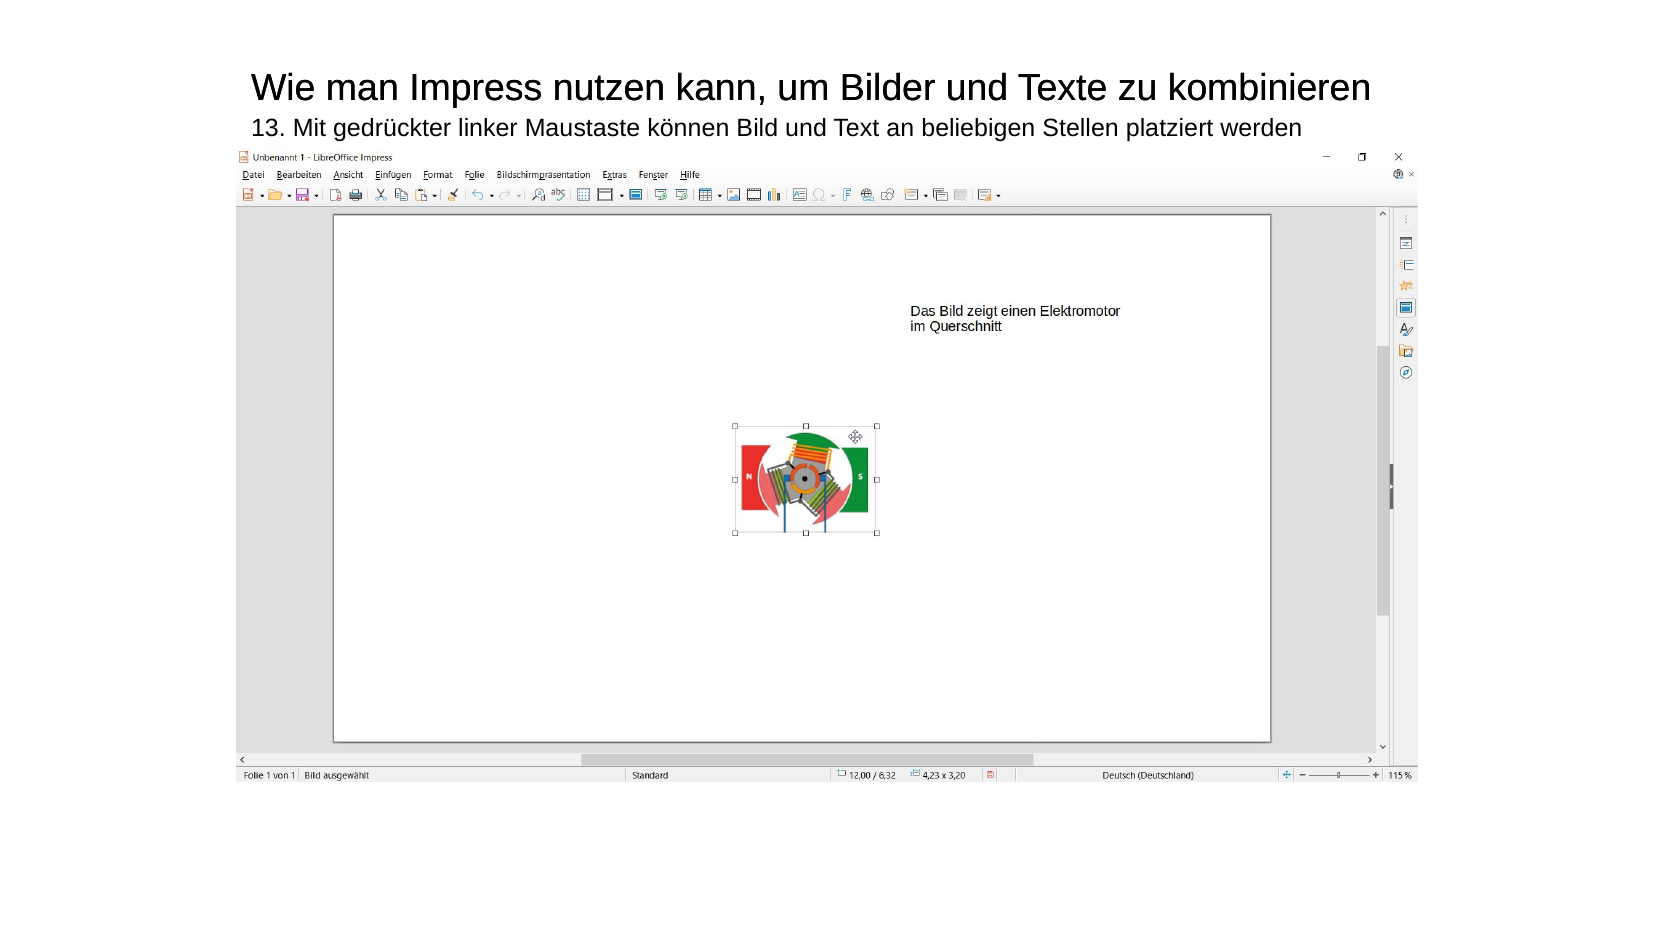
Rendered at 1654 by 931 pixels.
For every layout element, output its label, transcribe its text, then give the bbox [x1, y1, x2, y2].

picture [236, 148, 1418, 782]
text_box 13. Mit gedrückter linker Maustaste können Bild und Text an beliebigen Stellen platziert werden [236, 106, 1418, 148]
text_box Wie man Impress nutzen kann, um Bilder und Texte zu kombinieren [236, 59, 1418, 106]
